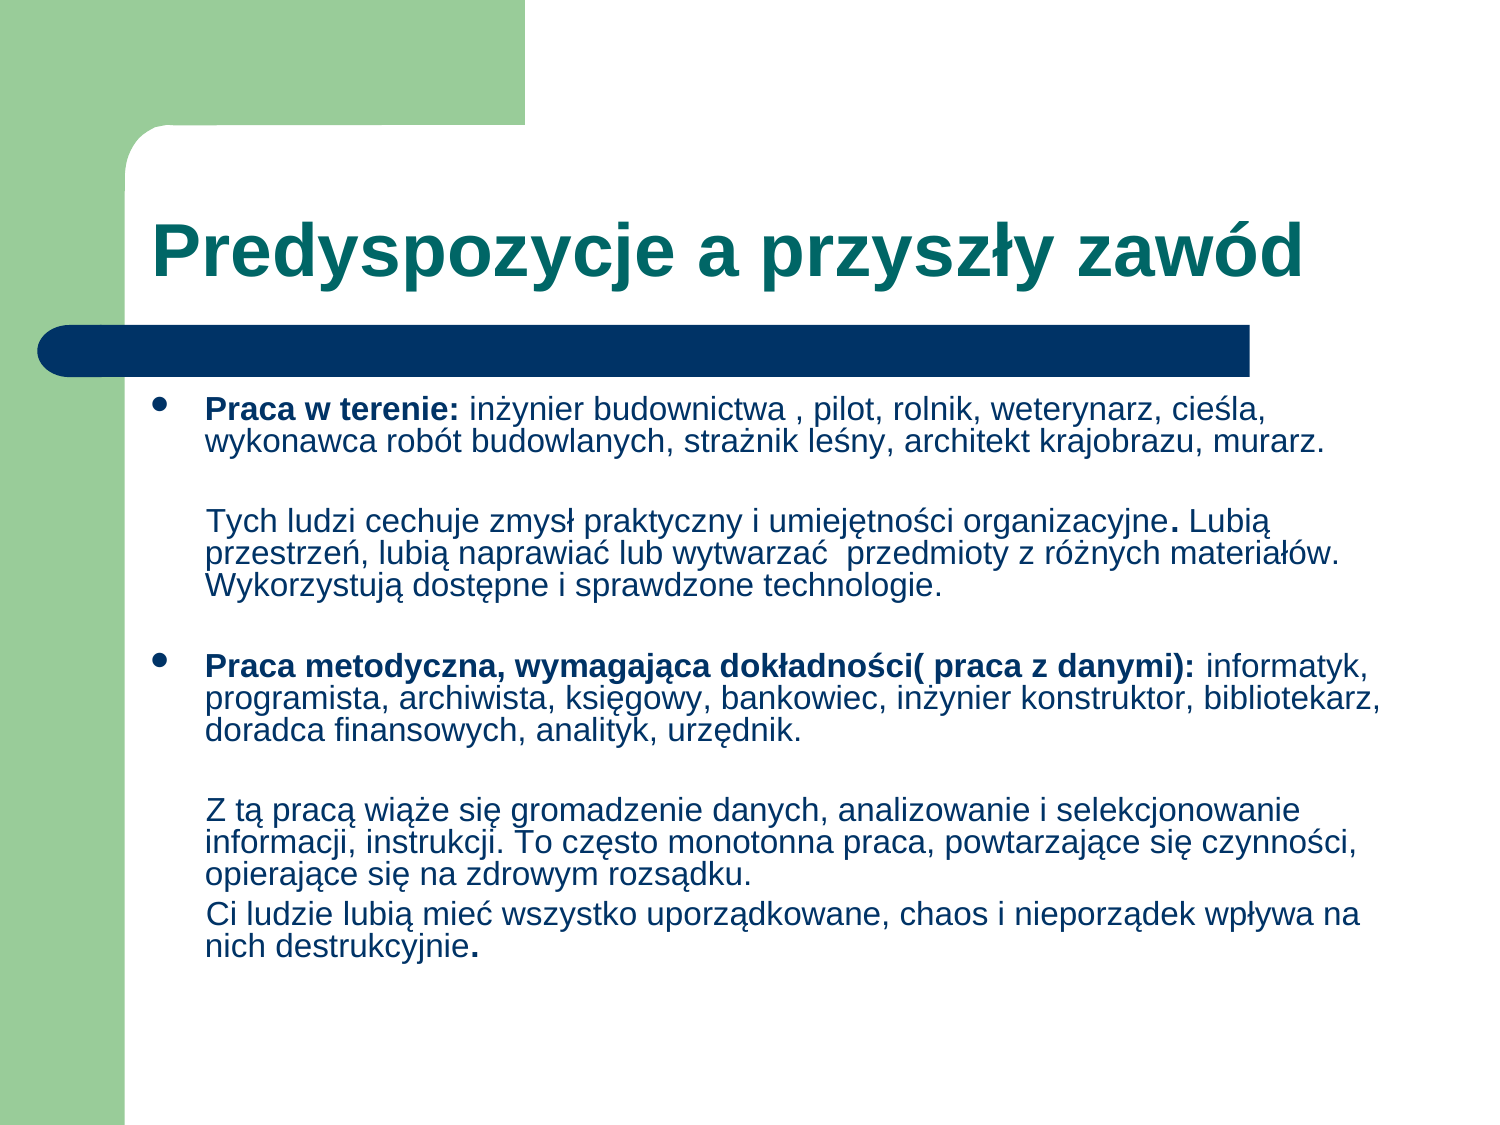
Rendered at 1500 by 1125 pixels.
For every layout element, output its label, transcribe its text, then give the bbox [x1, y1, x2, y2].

list Praca w terenie: inżynier budownictwa , pilot, rolnik, weterynarz, cieśla, wykonawca robót budowlanych, strażnik leśny, architekt krajobrazu, murarz. Tych ludzi cechuje zmysł praktyczny i umiejętności organizacyjne. Lubią przestrzeń, lubią naprawiać lub wytwarzać przedmioty z różnych materiałów. Wykorzystują dostępne i sprawdzone technologie. Praca metodyczna, wymagająca dokładności( praca z danymi): informatyk, programista, archiwista, księgowy, bankowiec, inżynier konstruktor, bibliotekarz, doradca finansowych, analityk, urzędnik. Z tą pracą wiąże się gromadzenie danych, analizowanie i selekcjonowanie informacji, instrukcji. To często monotonna praca, powtarzające się czynności, opierające się na zdrowym rozsądku. Ci ludzie lubią mieć wszystko uporządkowane, chaos i nieporządek wpływa na nich destrukcyjnie. [135, 387, 1400, 1047]
text_box Predyspozycje a przyszły zawód [136, 136, 1414, 301]
